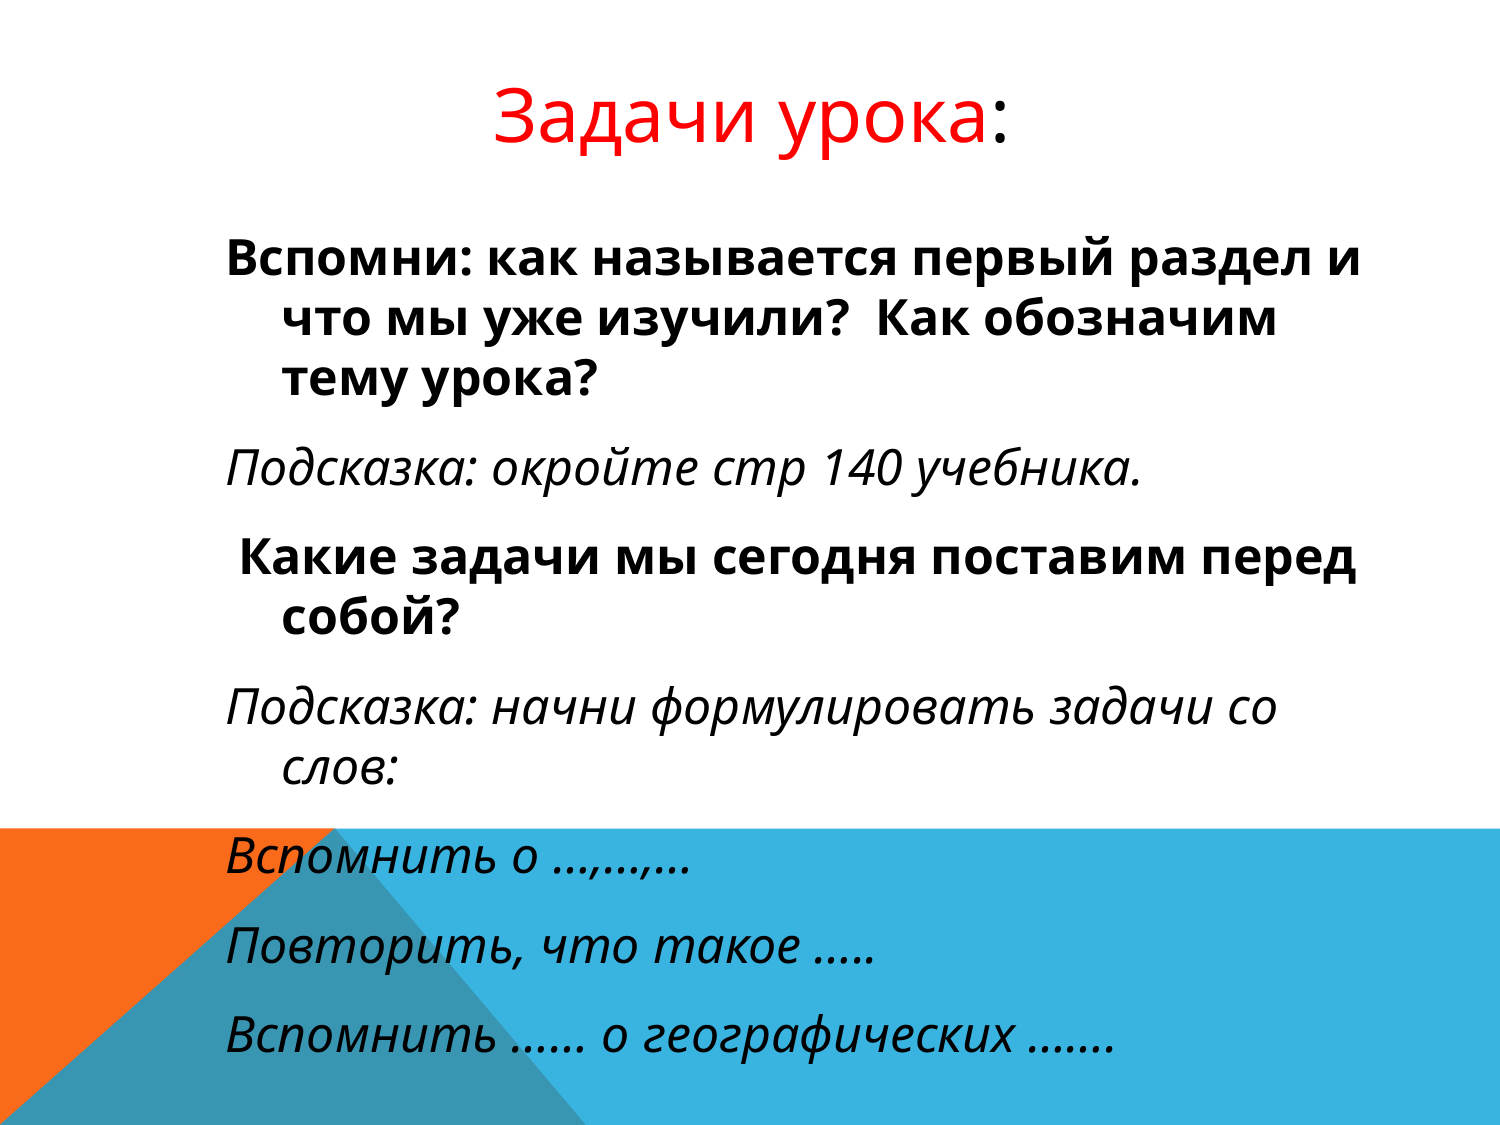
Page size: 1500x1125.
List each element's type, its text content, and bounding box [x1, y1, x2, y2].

list Вспомни: как называется первый раздел и что мы уже изучили? Как обозначим тему урока? Подсказка: окройте стр 140 учебника. Какие задачи мы сегодня поставим перед собой? Подсказка: начни формулировать задачи со слов: Вспомнить о …,…,… Повторить, что такое ….. Вспомнить …… о географических ……. [154, 218, 1388, 1093]
title Задачи урока: [135, 60, 1369, 150]
